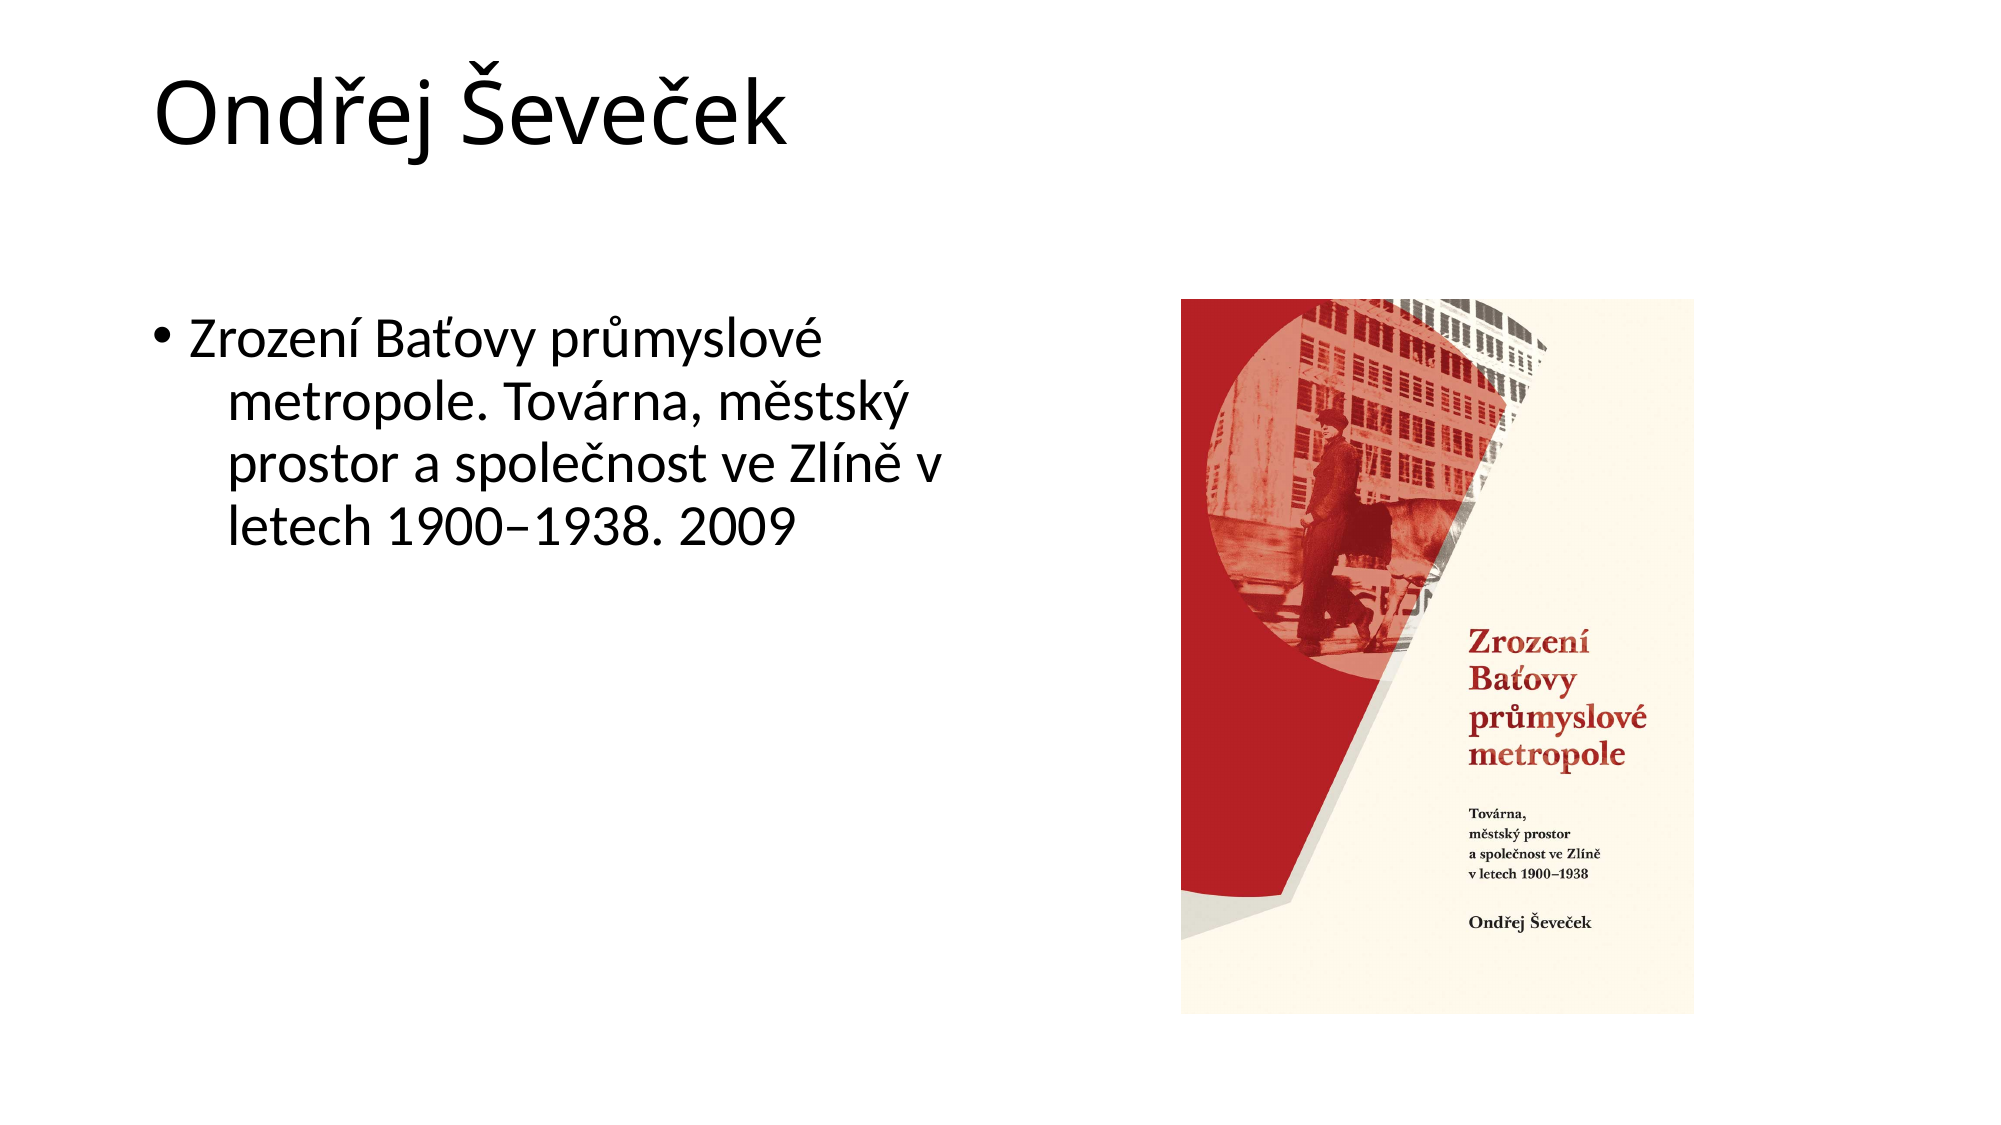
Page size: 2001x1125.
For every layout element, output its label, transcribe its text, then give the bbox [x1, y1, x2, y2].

list Zrození Baťovy průmyslové metropole. Továrna, městský prostor a společnost ve Zlíně v letech 1900–1938. 2009 [137, 299, 988, 1014]
title Ondřej Ševeček [137, 59, 1863, 278]
picture [1181, 299, 1694, 1014]
